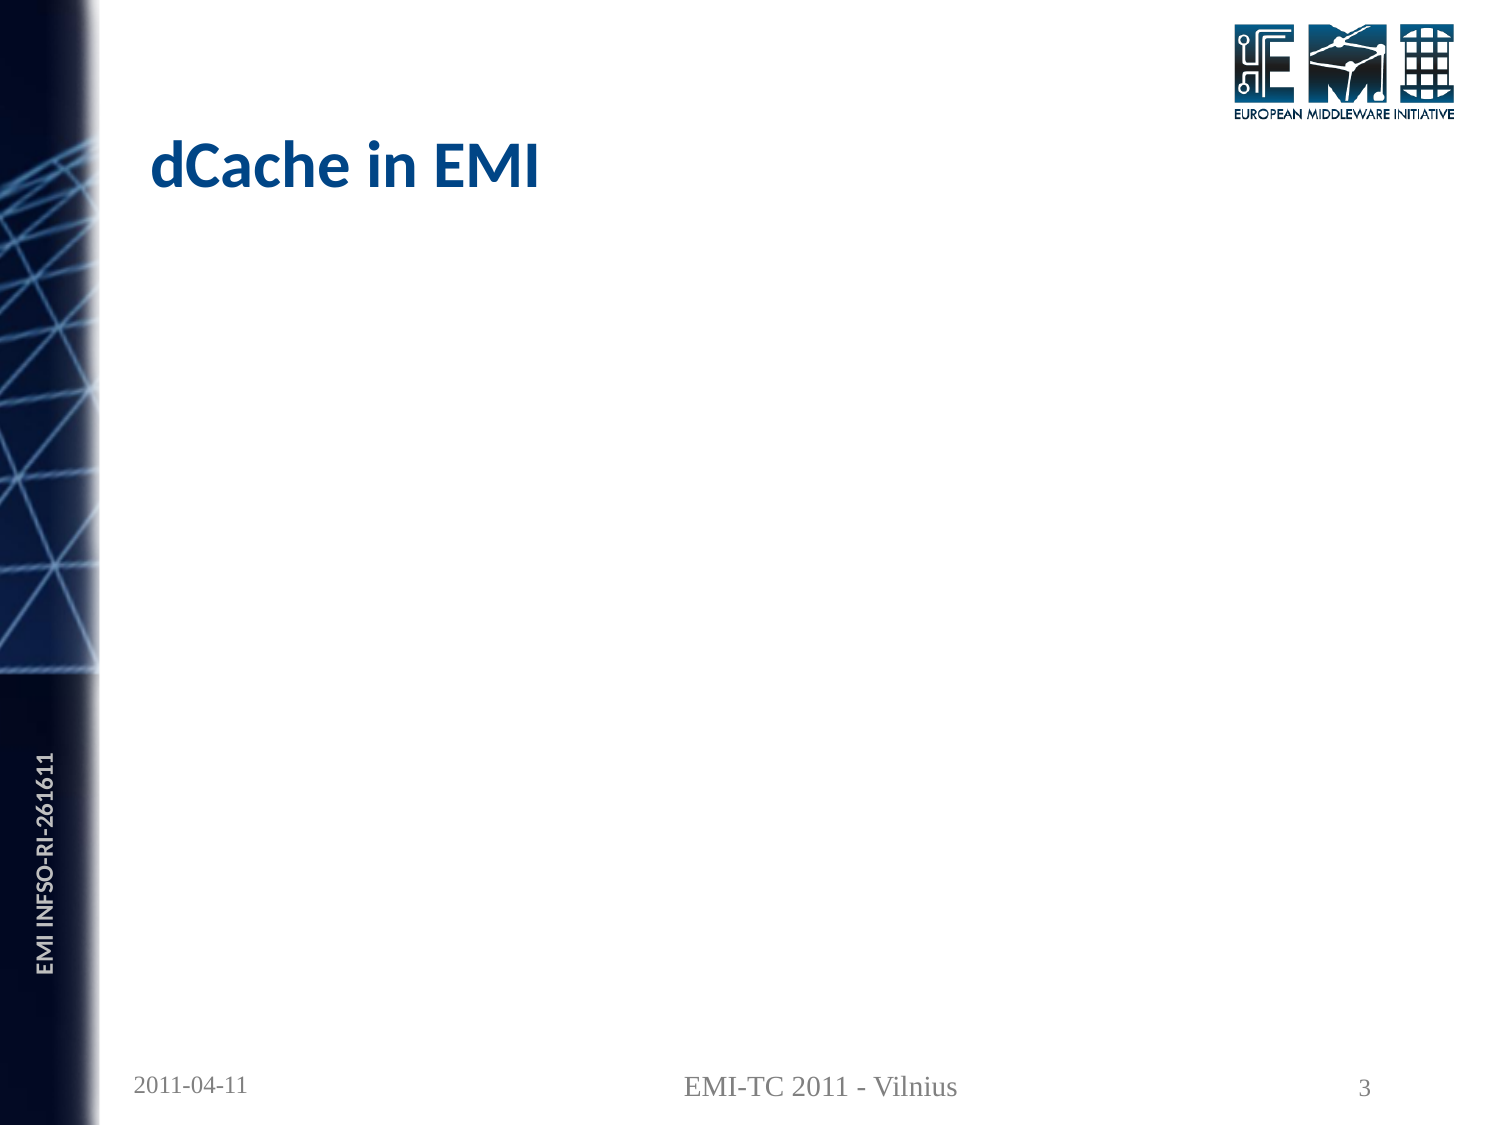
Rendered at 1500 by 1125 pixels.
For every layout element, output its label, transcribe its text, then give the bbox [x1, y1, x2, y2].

picture [1185, 8, 1500, 115]
title dCache in EMI [150, 115, 1500, 207]
picture [0, 0, 111, 1125]
